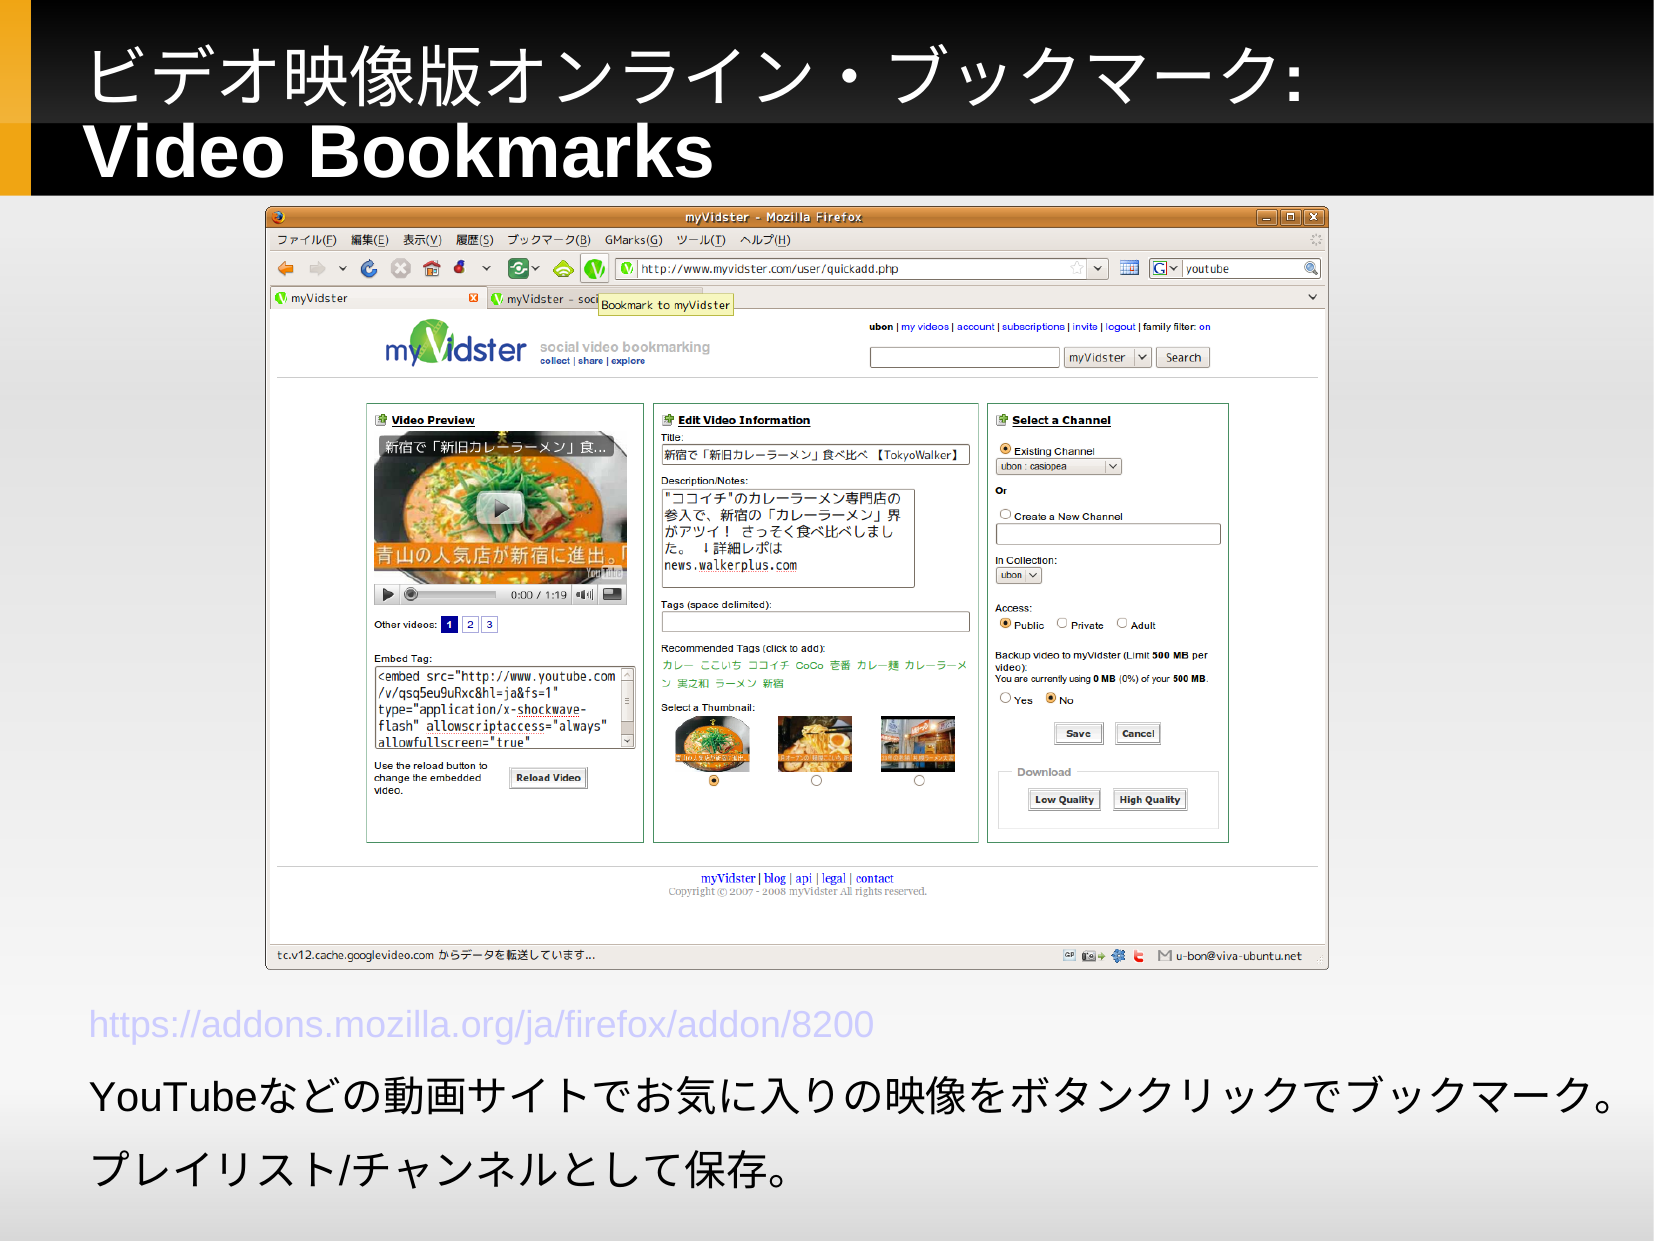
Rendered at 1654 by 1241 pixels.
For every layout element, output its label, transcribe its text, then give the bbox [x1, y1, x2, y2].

title ビデオ映像版オンライン・ブックマーク: Video Bookmarks [82, 33, 1571, 200]
picture [0, 0, 1654, 1241]
list https://addons.mozilla.org/ja/firefox/addon/8200 YouTubeなどの動画サイトでお気に入りの映像をボタンクリックでブックマーク。 プレイリスト/チャンネルとして保存。 [88, 1003, 1654, 1212]
